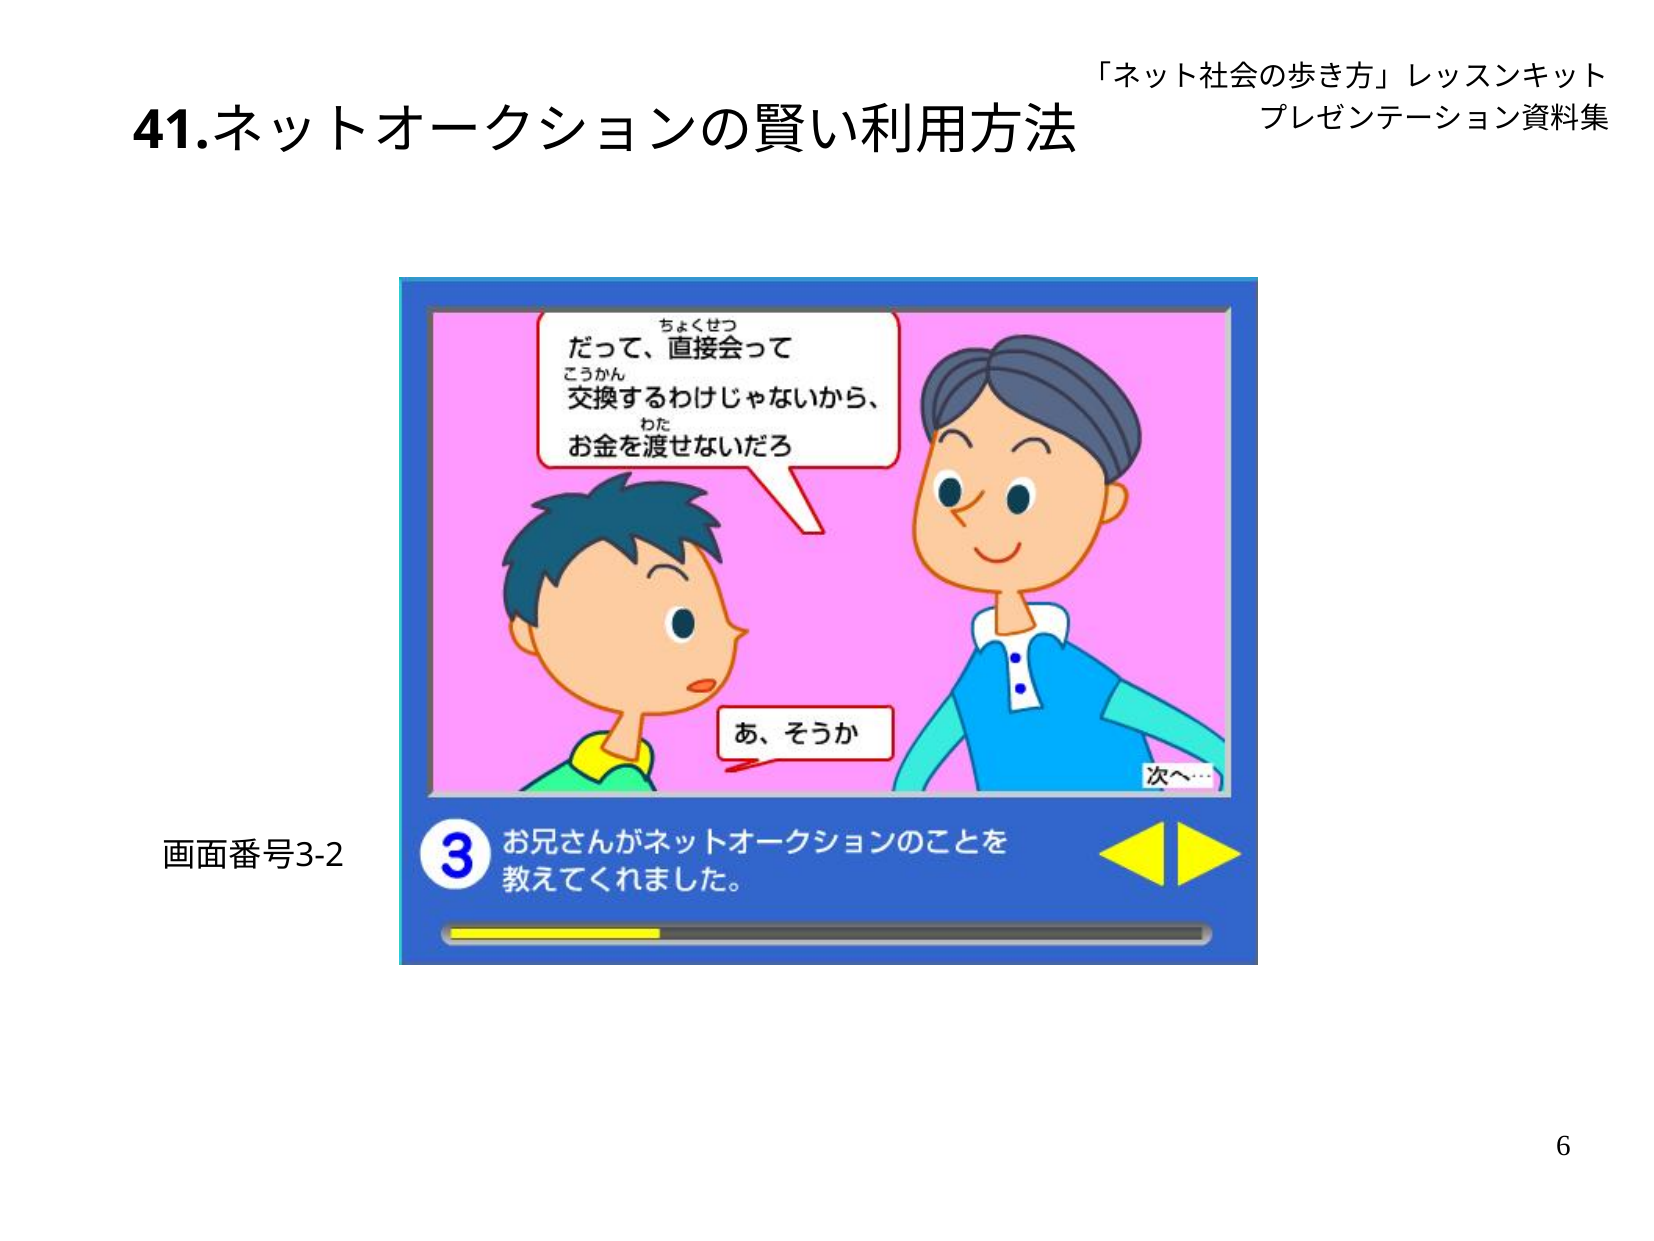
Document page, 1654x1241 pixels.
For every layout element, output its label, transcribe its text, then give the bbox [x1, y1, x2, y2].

picture [399, 277, 1258, 965]
text_box 「ネット社会の歩き方」レッスンキット プレゼンテーション資料集 [1062, 44, 1625, 145]
text_box 41.ネットオークションの賢い利用方法 [118, 88, 1241, 169]
text_box 画面番号3-2 [147, 826, 384, 882]
